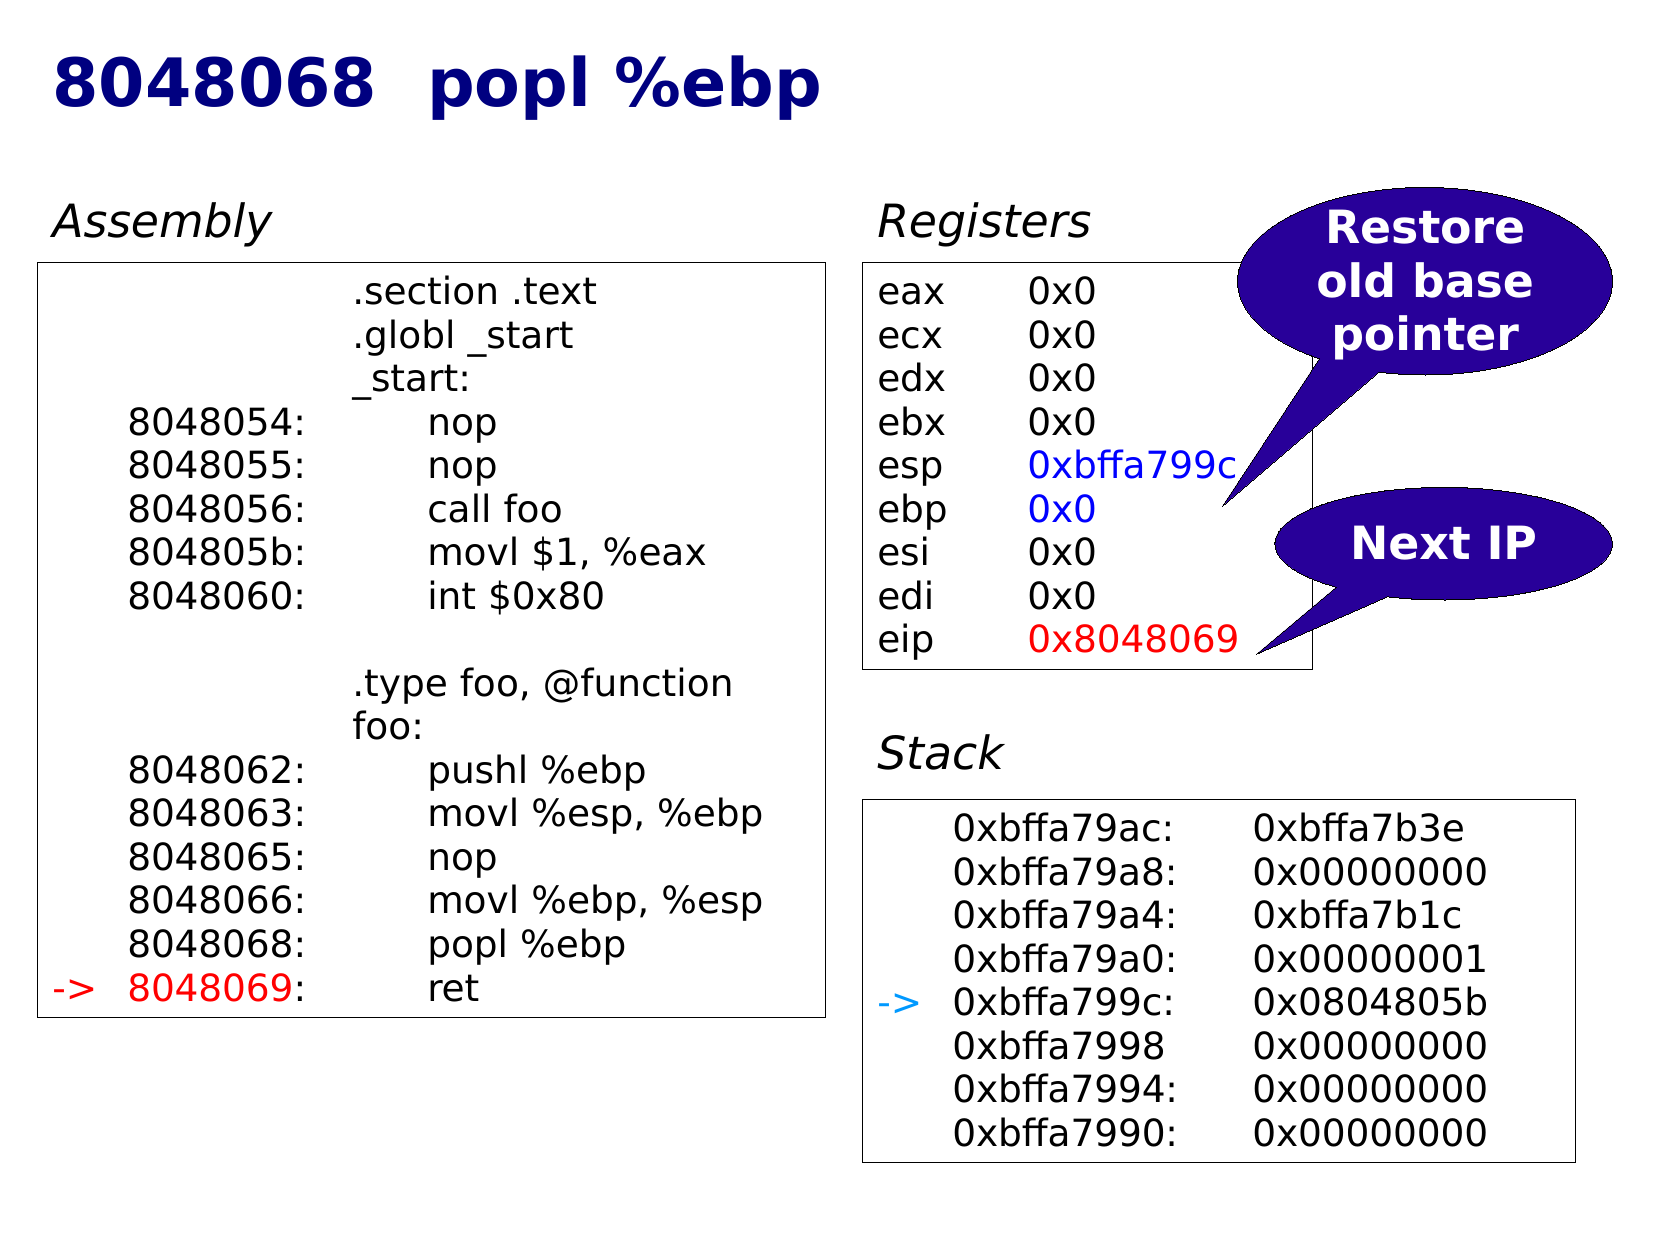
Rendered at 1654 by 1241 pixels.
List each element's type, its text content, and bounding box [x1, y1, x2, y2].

text_box Restore old base pointer [1222, 187, 1613, 507]
text_box Stack [862, 719, 1051, 788]
text_box Next IP [1256, 487, 1613, 655]
text_box 8048068 popl %ebp [37, 37, 1126, 131]
text_box eax 0x0 ecx 0x0 edx 0x0 ebx 0x0 esp 0xbffa799c ebp 0x0 esi 0x0 edi 0x0 eip 0x8048069 [862, 262, 1313, 670]
text_box .section .text .globl _start _start: 8048054: nop 8048055: nop 8048056: call foo 804805b: movl $1, %eax 8048060: int $0x80 .type foo, @function foo: 8048062: pushl %ebp 8048063: movl %esp, %ebp 8048065: nop 8048066: movl %ebp, %esp 8048068: popl %ebp -> 8048069: ret [37, 262, 826, 1018]
text_box 0xbffa79ac: 0xbffa7b3e 0xbffa79a8: 0x00000000 0xbffa79a4: 0xbffa7b1c 0xbffa79a0: 0x00000001 -> 0xbffa799c: 0x0804805b 0xbffa7998 0x00000000 0xbffa7994: 0x00000000 0xbffa7990: 0x00000000 [862, 799, 1576, 1163]
text_box Assembly [37, 187, 301, 256]
text_box Registers [862, 187, 1126, 256]
